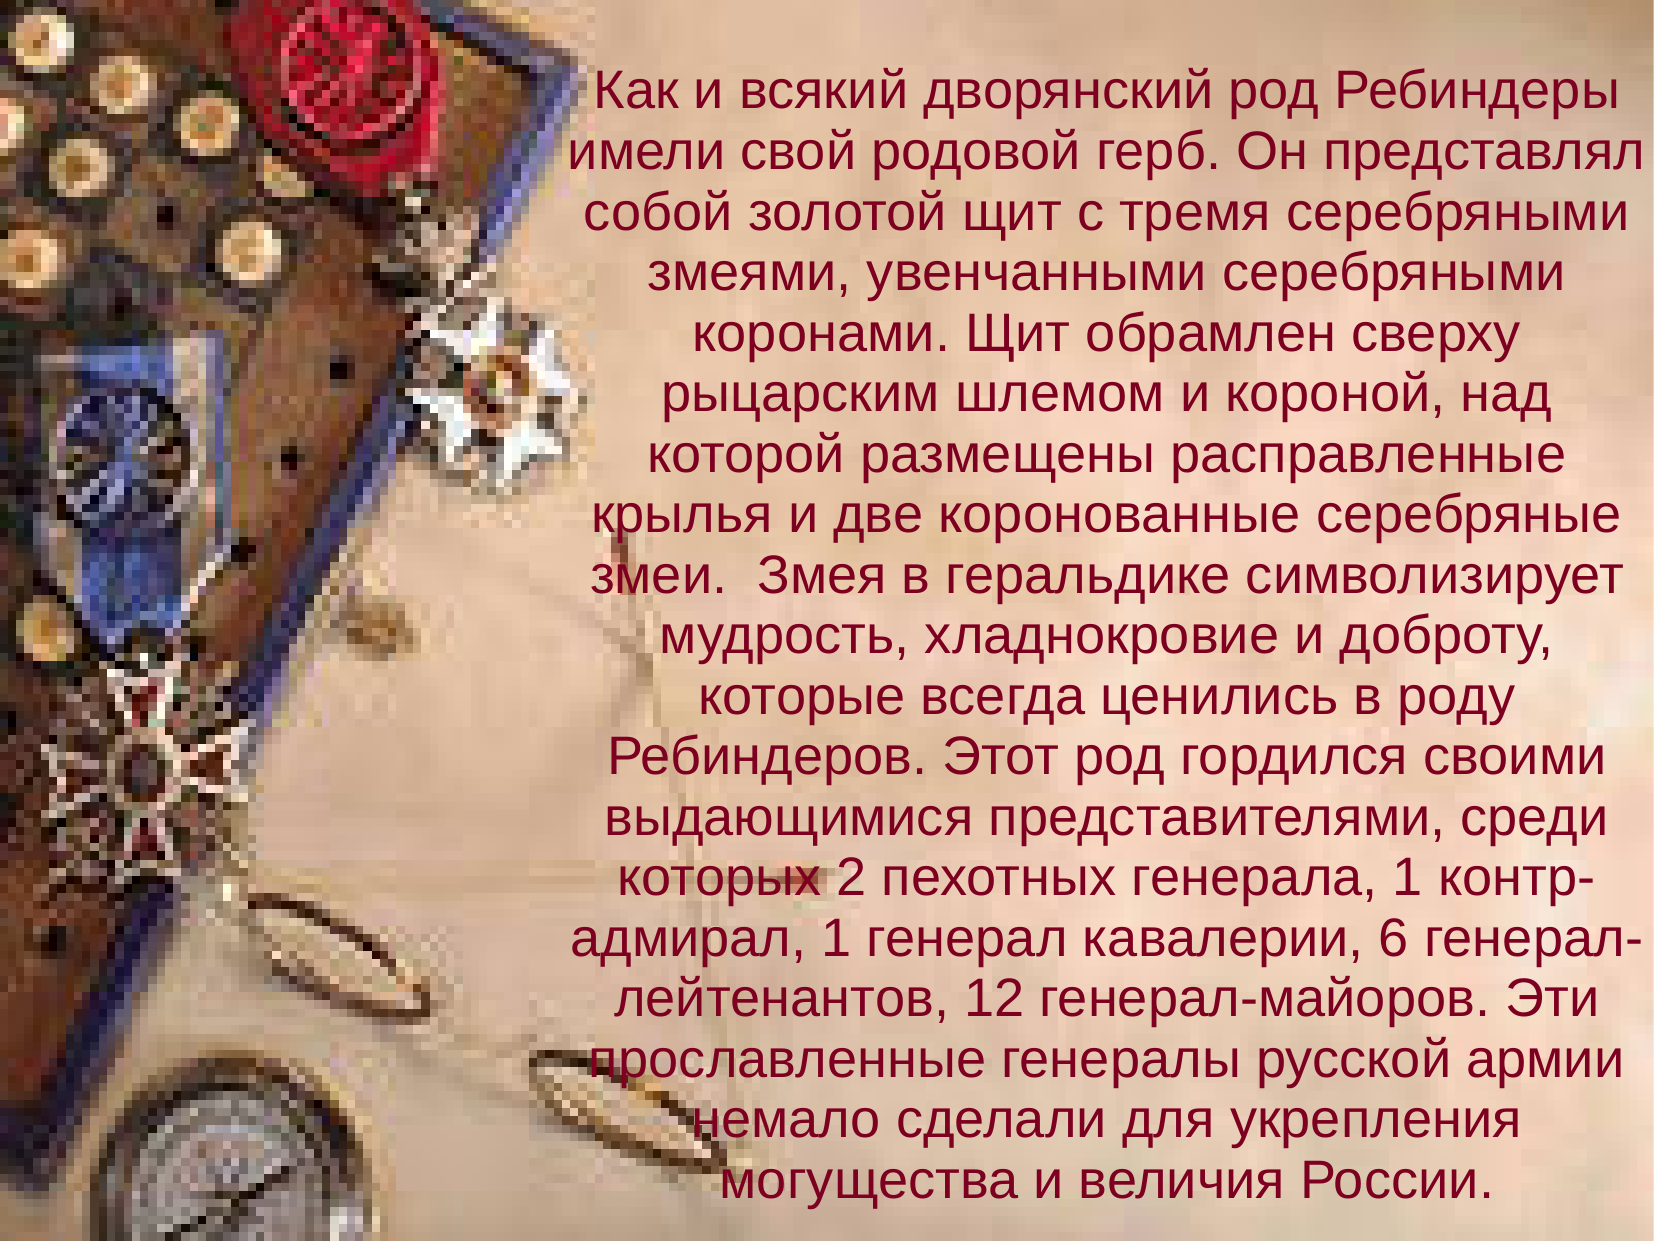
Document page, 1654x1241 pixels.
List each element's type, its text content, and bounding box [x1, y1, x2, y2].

subtitle Как и всякий дворянский род Ребиндеры имели свой родовой герб. Он представлял собой золотой щит с тремя серебряными змеями, увенчанными серебряными коронами. Щит обрамлен сверху рыцарским шлемом и короной, над которой размещены расправленные крылья и две коронованные серебряные змеи. Змея в геральдике символизирует мудрость, хладнокровие и доброту, которые всегда ценились в роду Ребиндеров. Этот род гордился своими выдающимися представителями, среди которых 2 пехотных генерала, 1 контр-адмирал, 1 генерал кавалерии, 6 генерал-лейтенантов, 12 генерал-майоров. Эти прославленные генералы русской армии немало сделали для укрепления могущества и величия России. [561, 29, 1654, 1241]
picture [0, 0, 1654, 1241]
